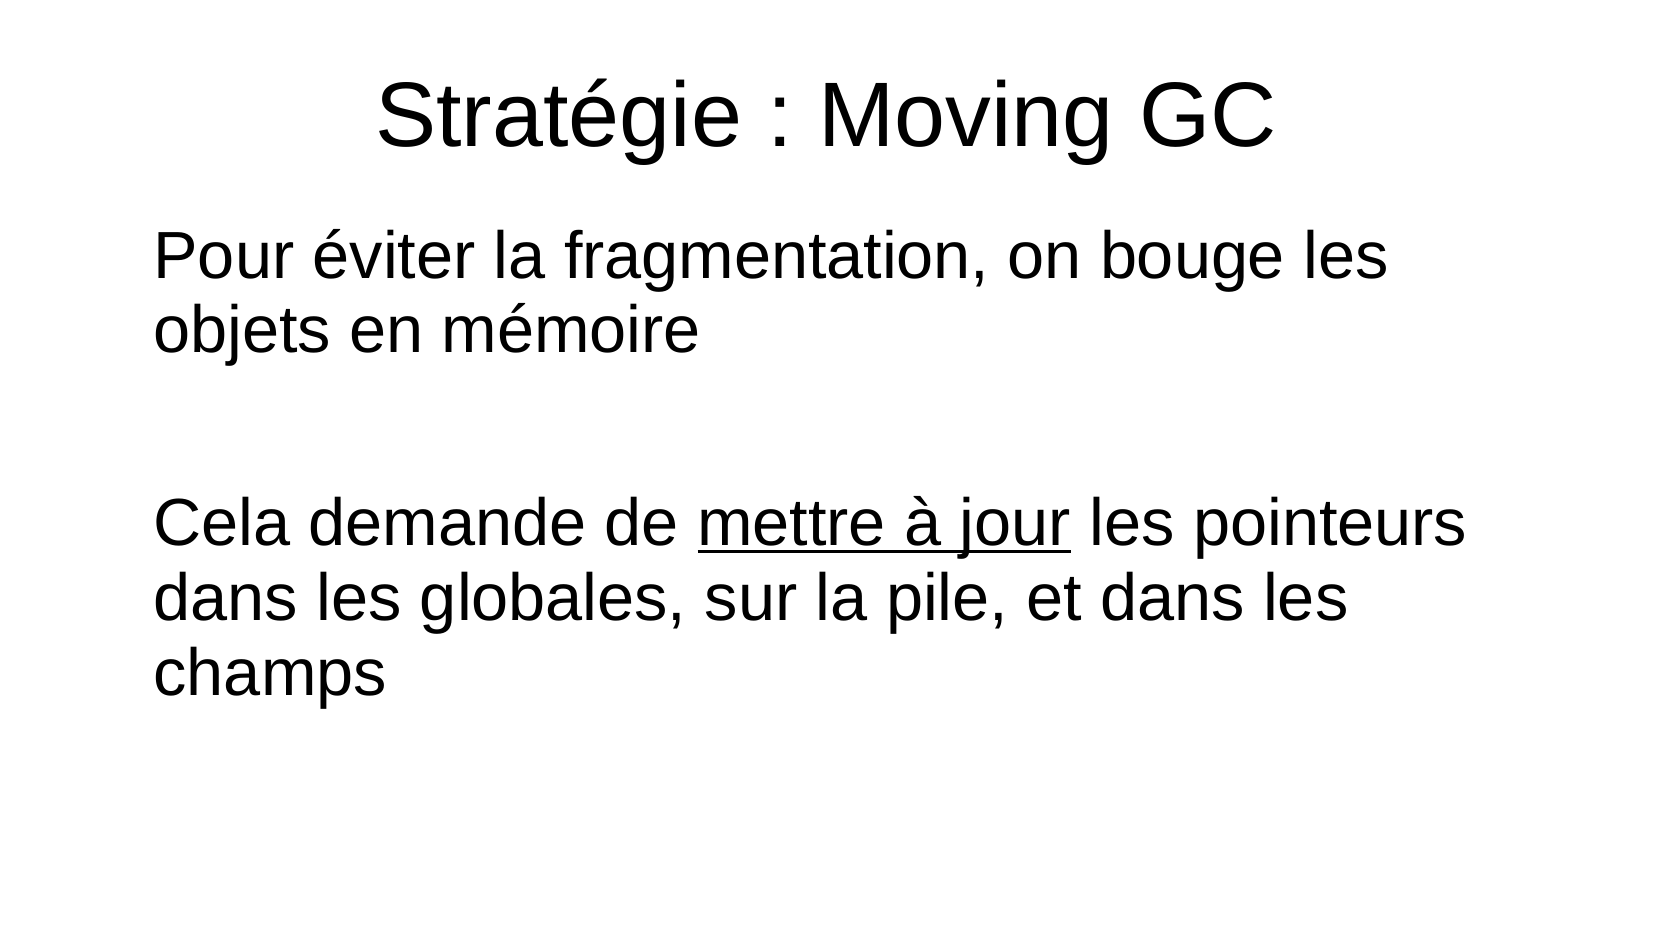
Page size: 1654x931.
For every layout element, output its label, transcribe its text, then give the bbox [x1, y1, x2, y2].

title Stratégie : Moving GC [82, 37, 1571, 193]
list Pour éviter la fragmentation, on bouge les objets en mémoire Cela demande de mettre à jour les pointeurs dans les globales, sur la pile, et dans les champs [82, 217, 1571, 758]
